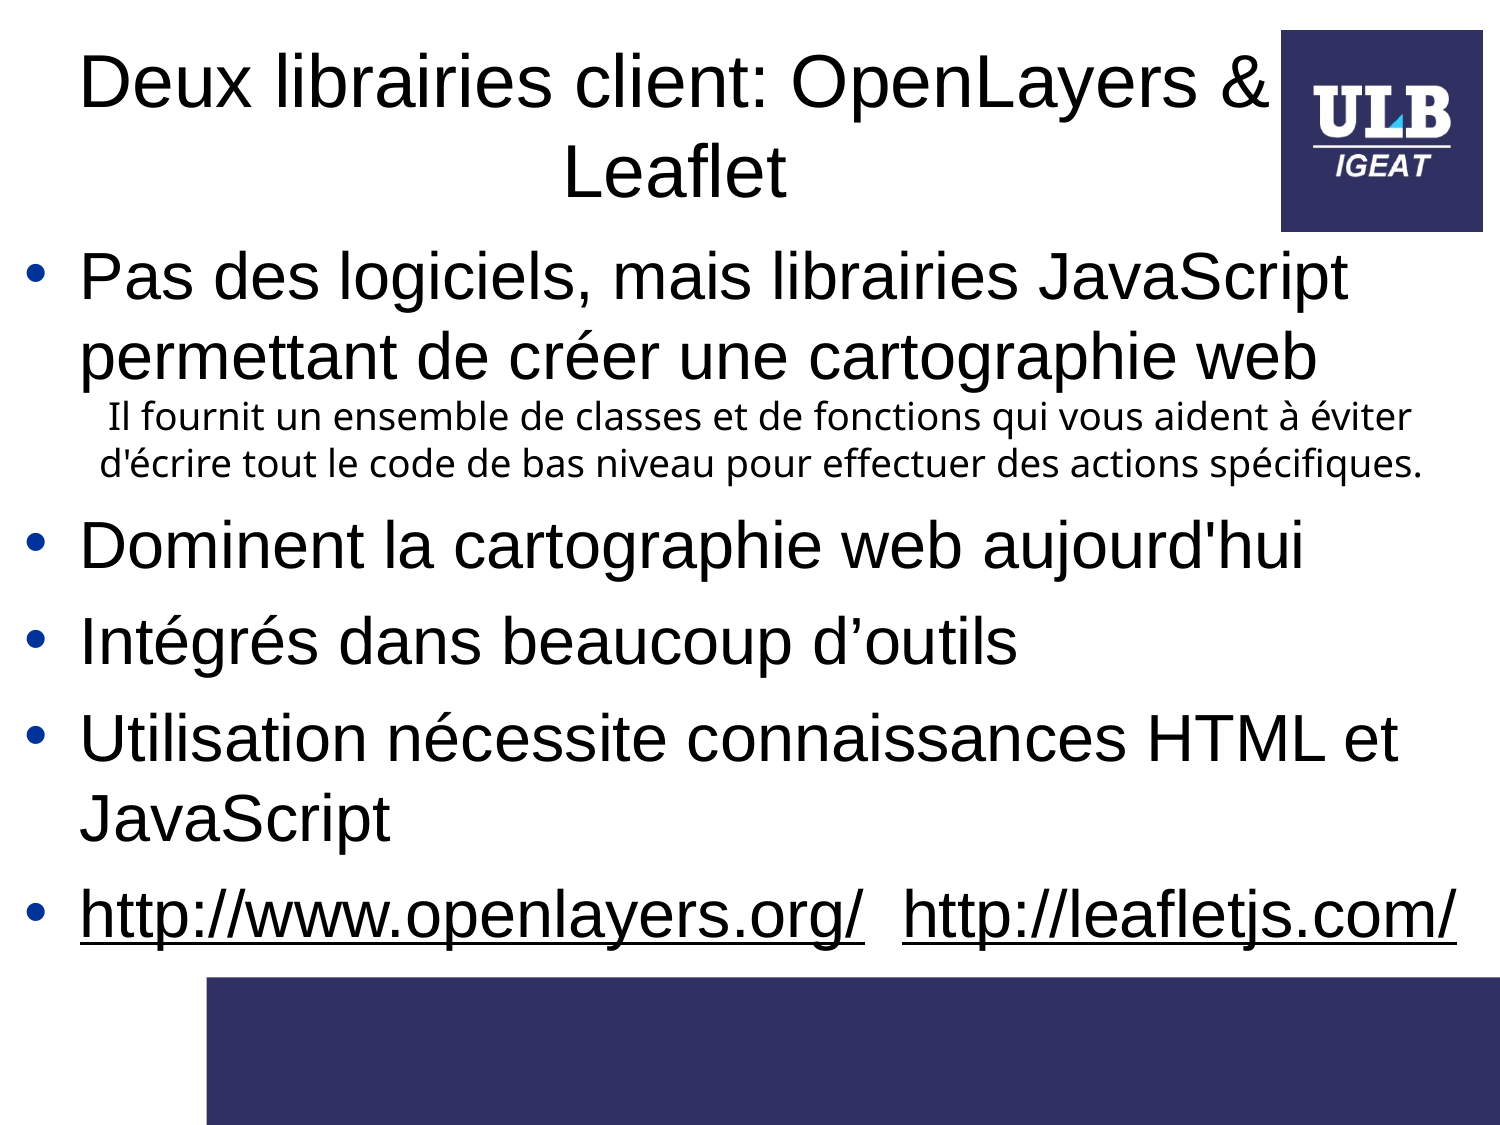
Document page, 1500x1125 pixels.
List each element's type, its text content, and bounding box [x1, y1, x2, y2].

text_box Deux librairies client: OpenLayers & Leaflet [0, 22, 1350, 224]
picture [1281, 30, 1483, 232]
text_box Pas des logiciels, mais librairies JavaScript permettant de créer une cartographie web Il fournit un ensemble de classes et de fonctions qui vous aident à éviter d'écrire tout le code de bas niveau pour effectuer des actions spécifiques. Dominent la cartographie web aujourd'hui Intégrés dans beaucoup d’outils Utilisation nécessite connaissances HTML et JavaScript http://www.openlayers.org/ http://leafletjs.com/ [24, 232, 1476, 1056]
